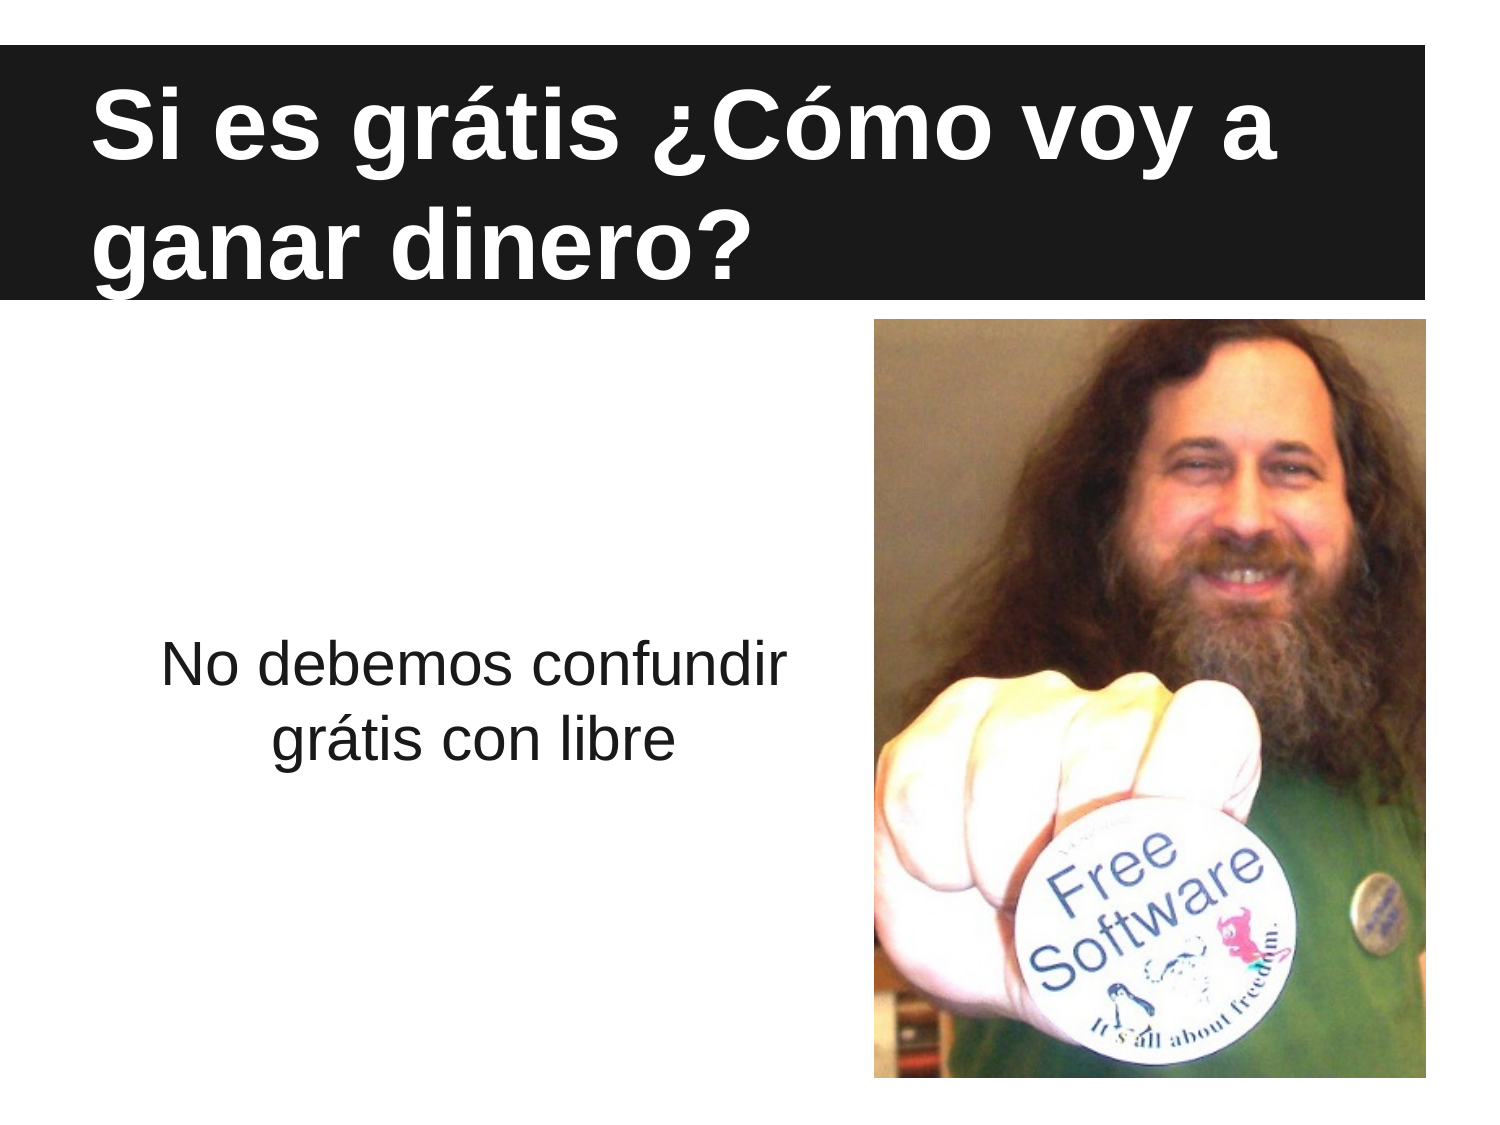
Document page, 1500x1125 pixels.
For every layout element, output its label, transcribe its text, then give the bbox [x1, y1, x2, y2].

picture [874, 319, 1426, 1078]
title Si es grátis ¿Cómo voy a ganar dinero? [75, 45, 1426, 295]
list No debemos confundir grátis con libre [75, 319, 874, 1078]
